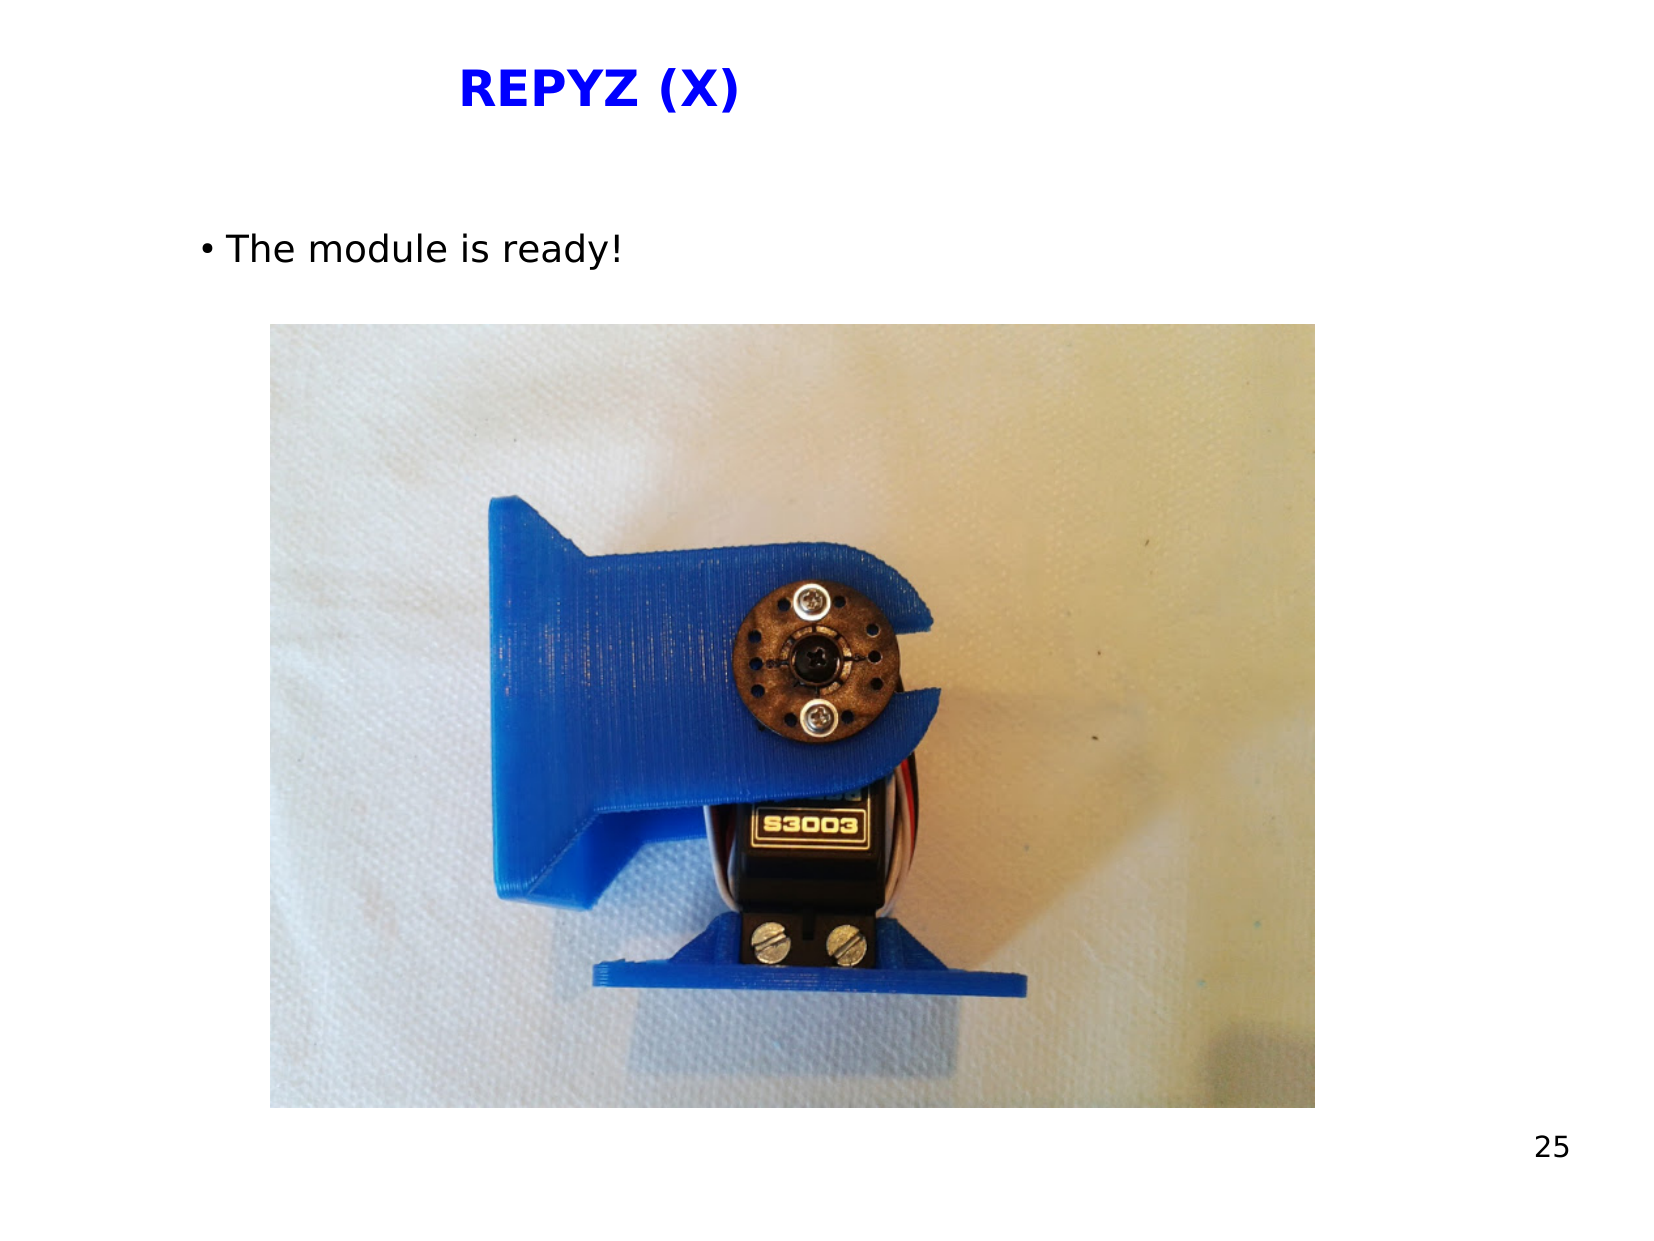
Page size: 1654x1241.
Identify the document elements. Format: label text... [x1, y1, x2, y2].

text_box The module is ready! [186, 158, 1480, 279]
text_box REPYZ (X) [443, 52, 774, 126]
picture [270, 324, 1315, 1108]
